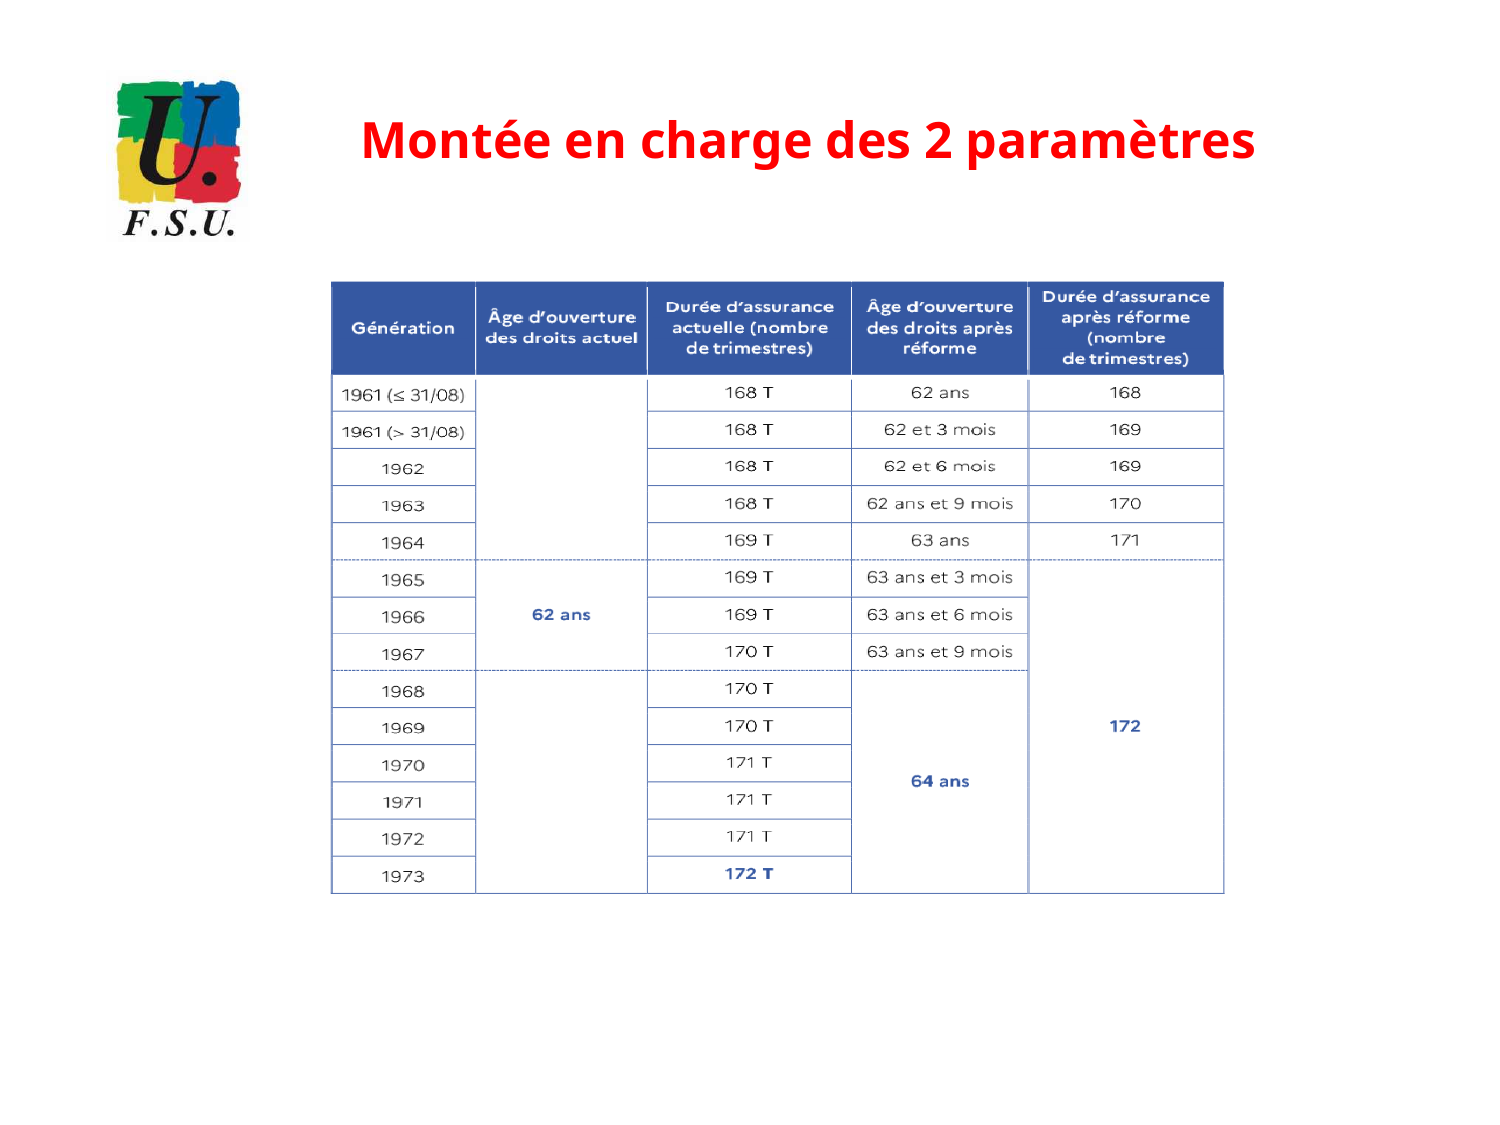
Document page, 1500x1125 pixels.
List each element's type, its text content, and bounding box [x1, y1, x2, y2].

picture [106, 70, 250, 242]
picture [318, 271, 1241, 898]
title Montée en charge des 2 paramètres [75, 44, 1425, 233]
